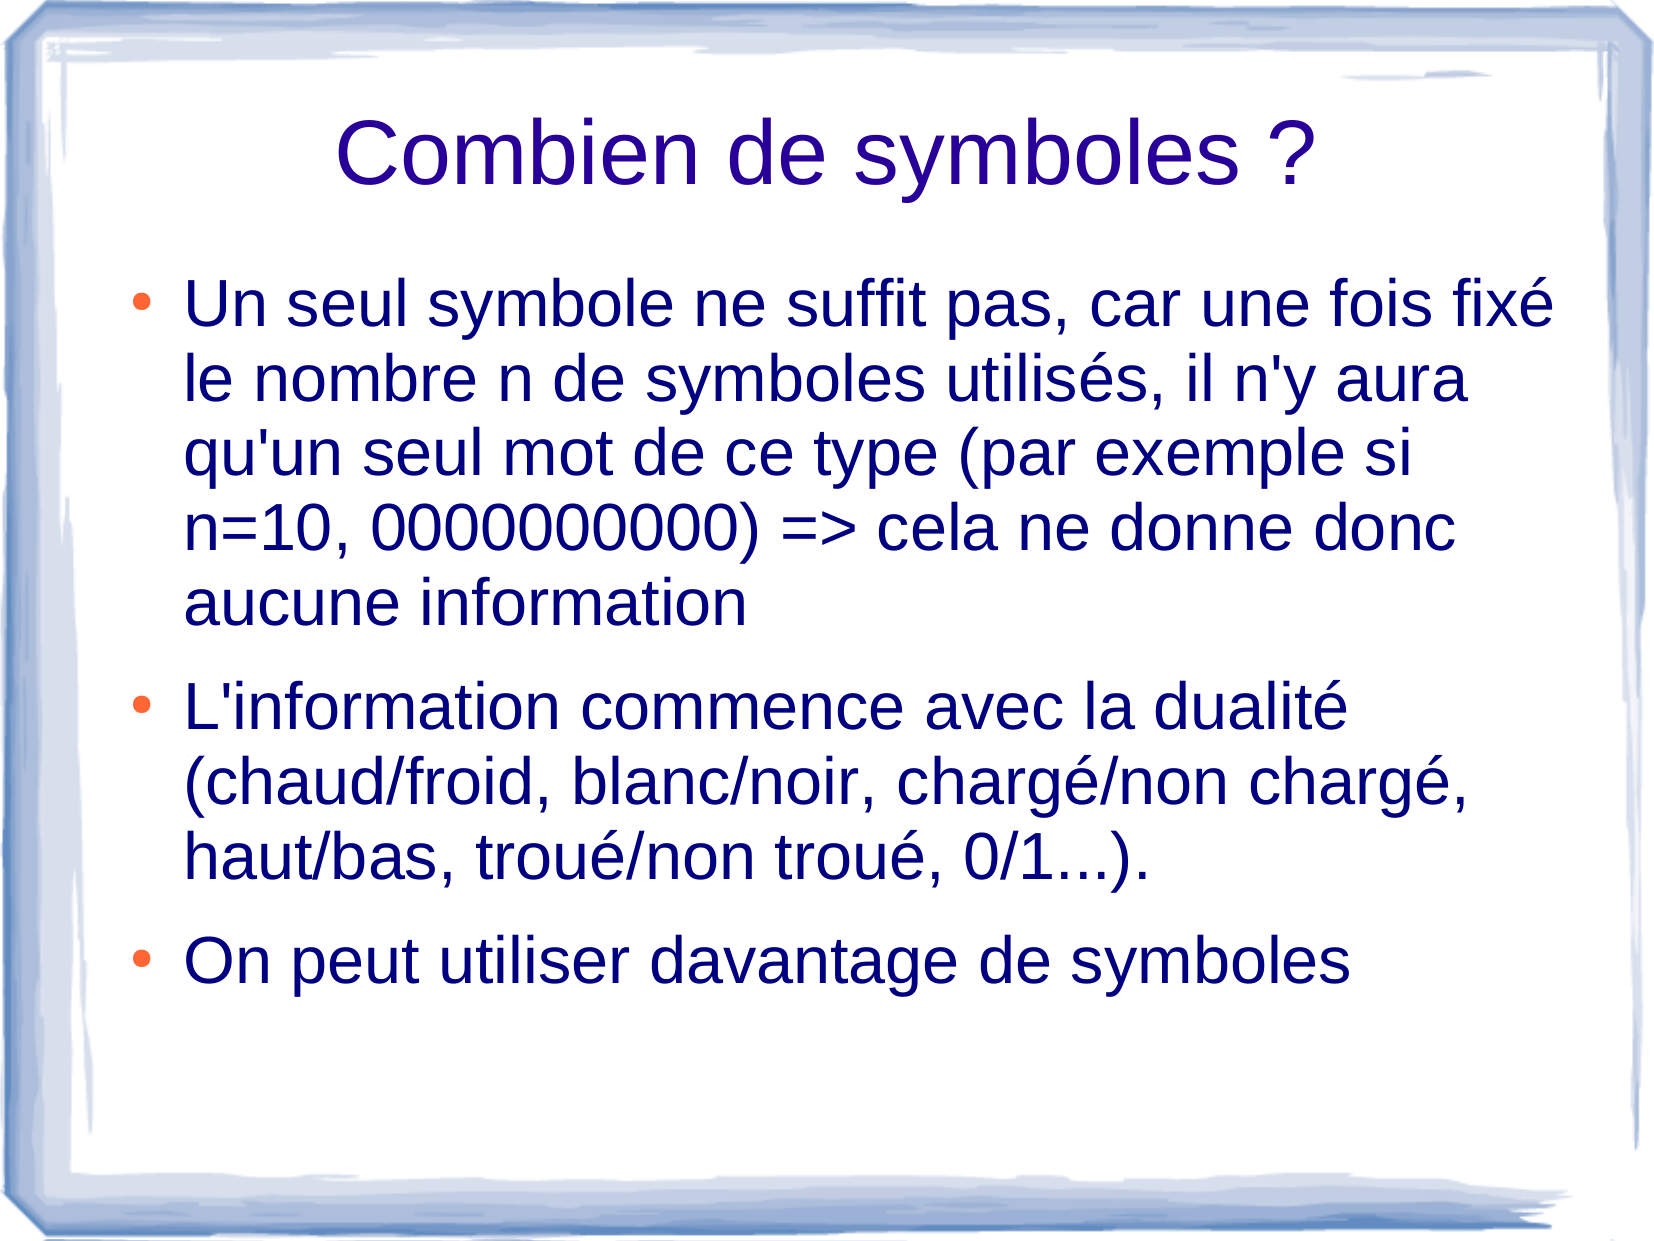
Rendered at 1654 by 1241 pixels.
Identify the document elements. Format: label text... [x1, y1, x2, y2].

title Combien de symboles ? [82, 49, 1571, 257]
list Un seul symbole ne suffit pas, car une fois fixé le nombre n de symboles utilisés, il n'y aura qu'un seul mot de ce type (par exemple si n=10, 0000000000) => cela ne donne donc aucune information L'information commence avec la dualité (chaud/froid, blanc/noir, chargé/non chargé, haut/bas, troué/non troué, 0/1...). On peut utiliser davantage de symboles [112, 265, 1565, 998]
picture [0, 0, 1654, 1241]
